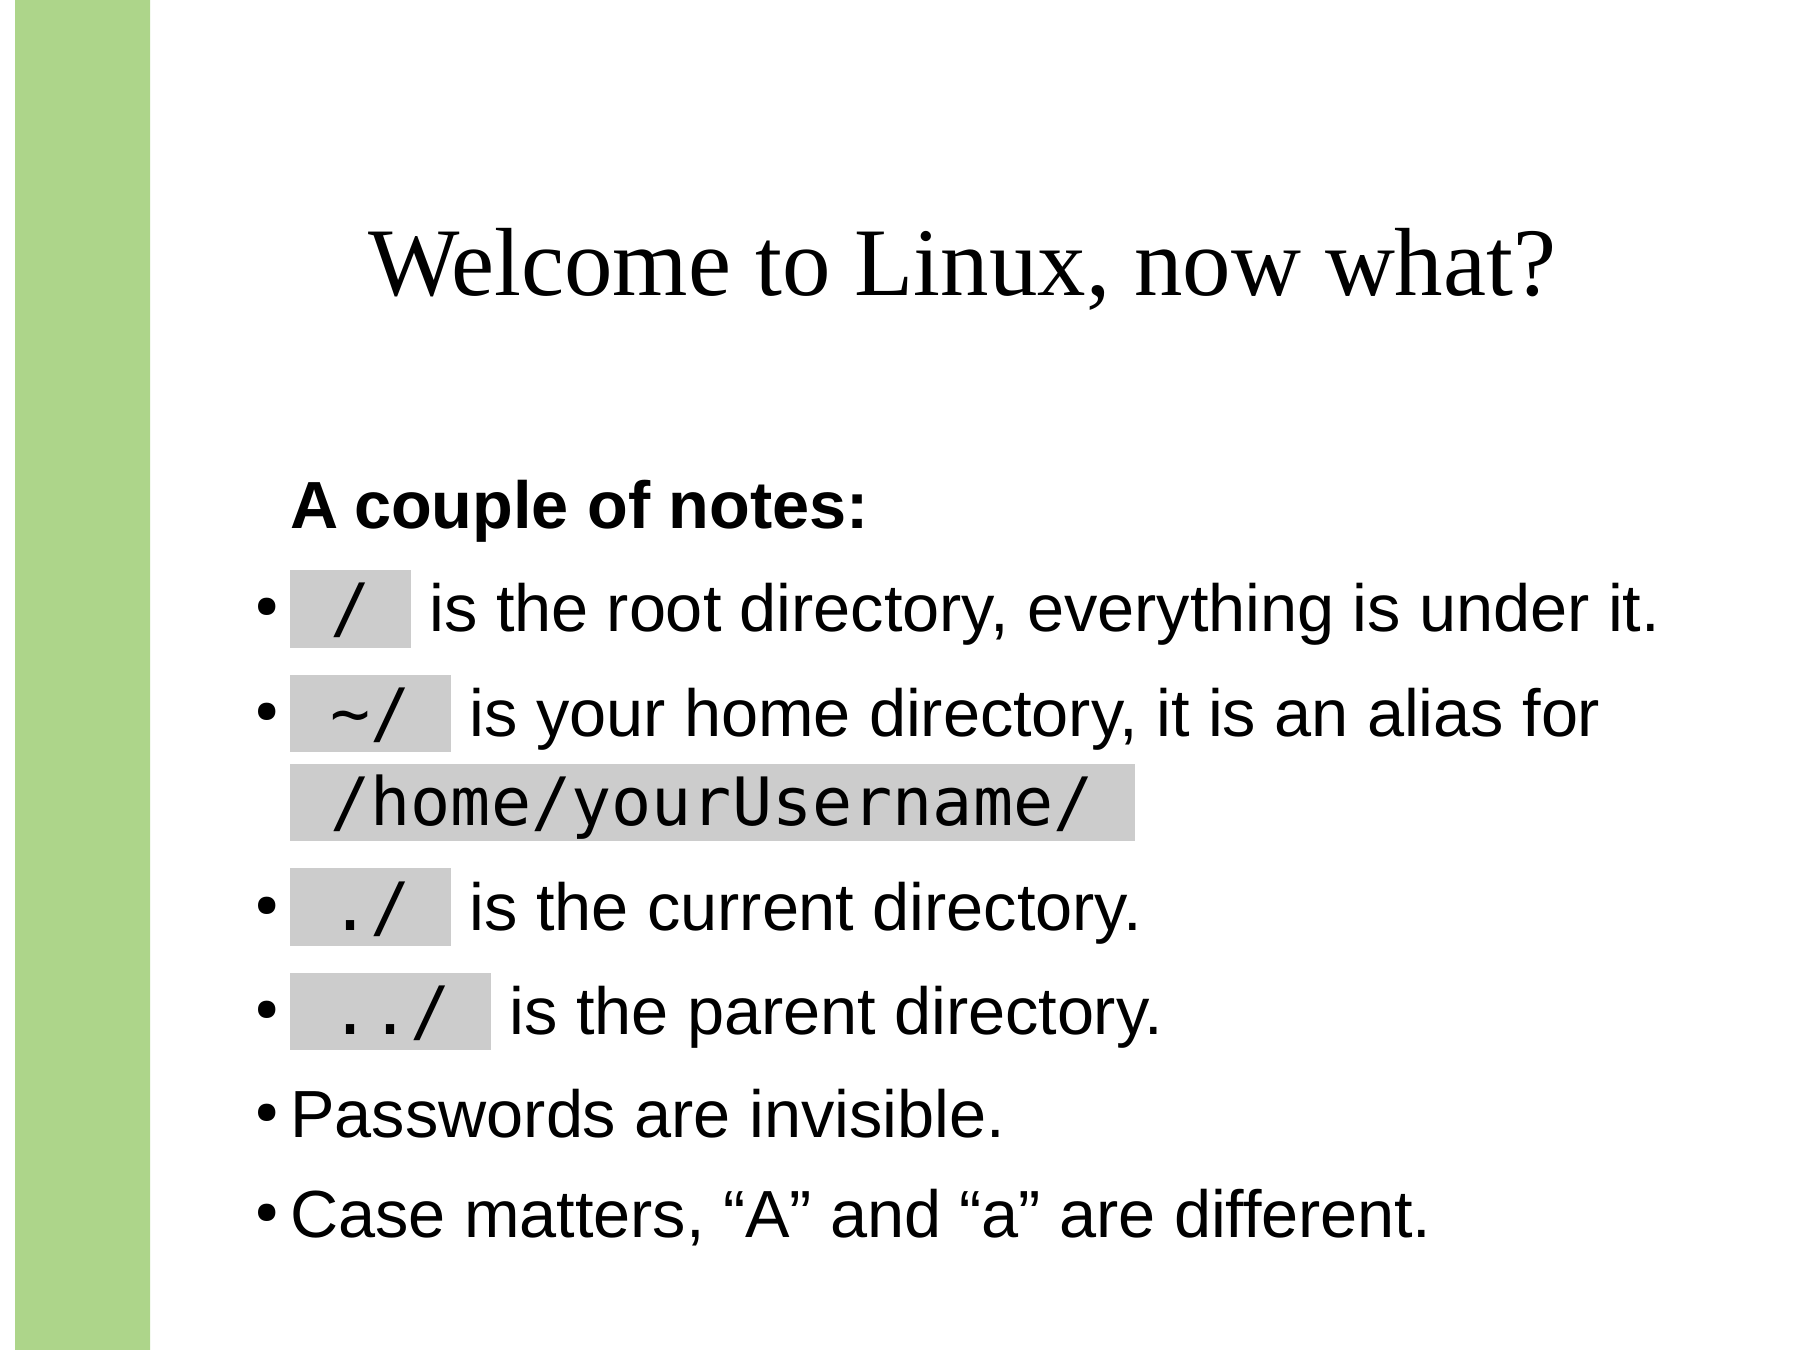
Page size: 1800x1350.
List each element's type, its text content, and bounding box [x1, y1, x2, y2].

subtitle Welcome to Linux, now what? [368, 101, 1591, 424]
text_box A couple of notes: / is the root directory, everything is under it. ~/ is your home directory, it is an alias for /home/yourUsername/ ./ is the current directory. ../ is the parent directory. Passwords are invisible. Case matters, “A” and “a” are different. [240, 449, 1681, 1335]
